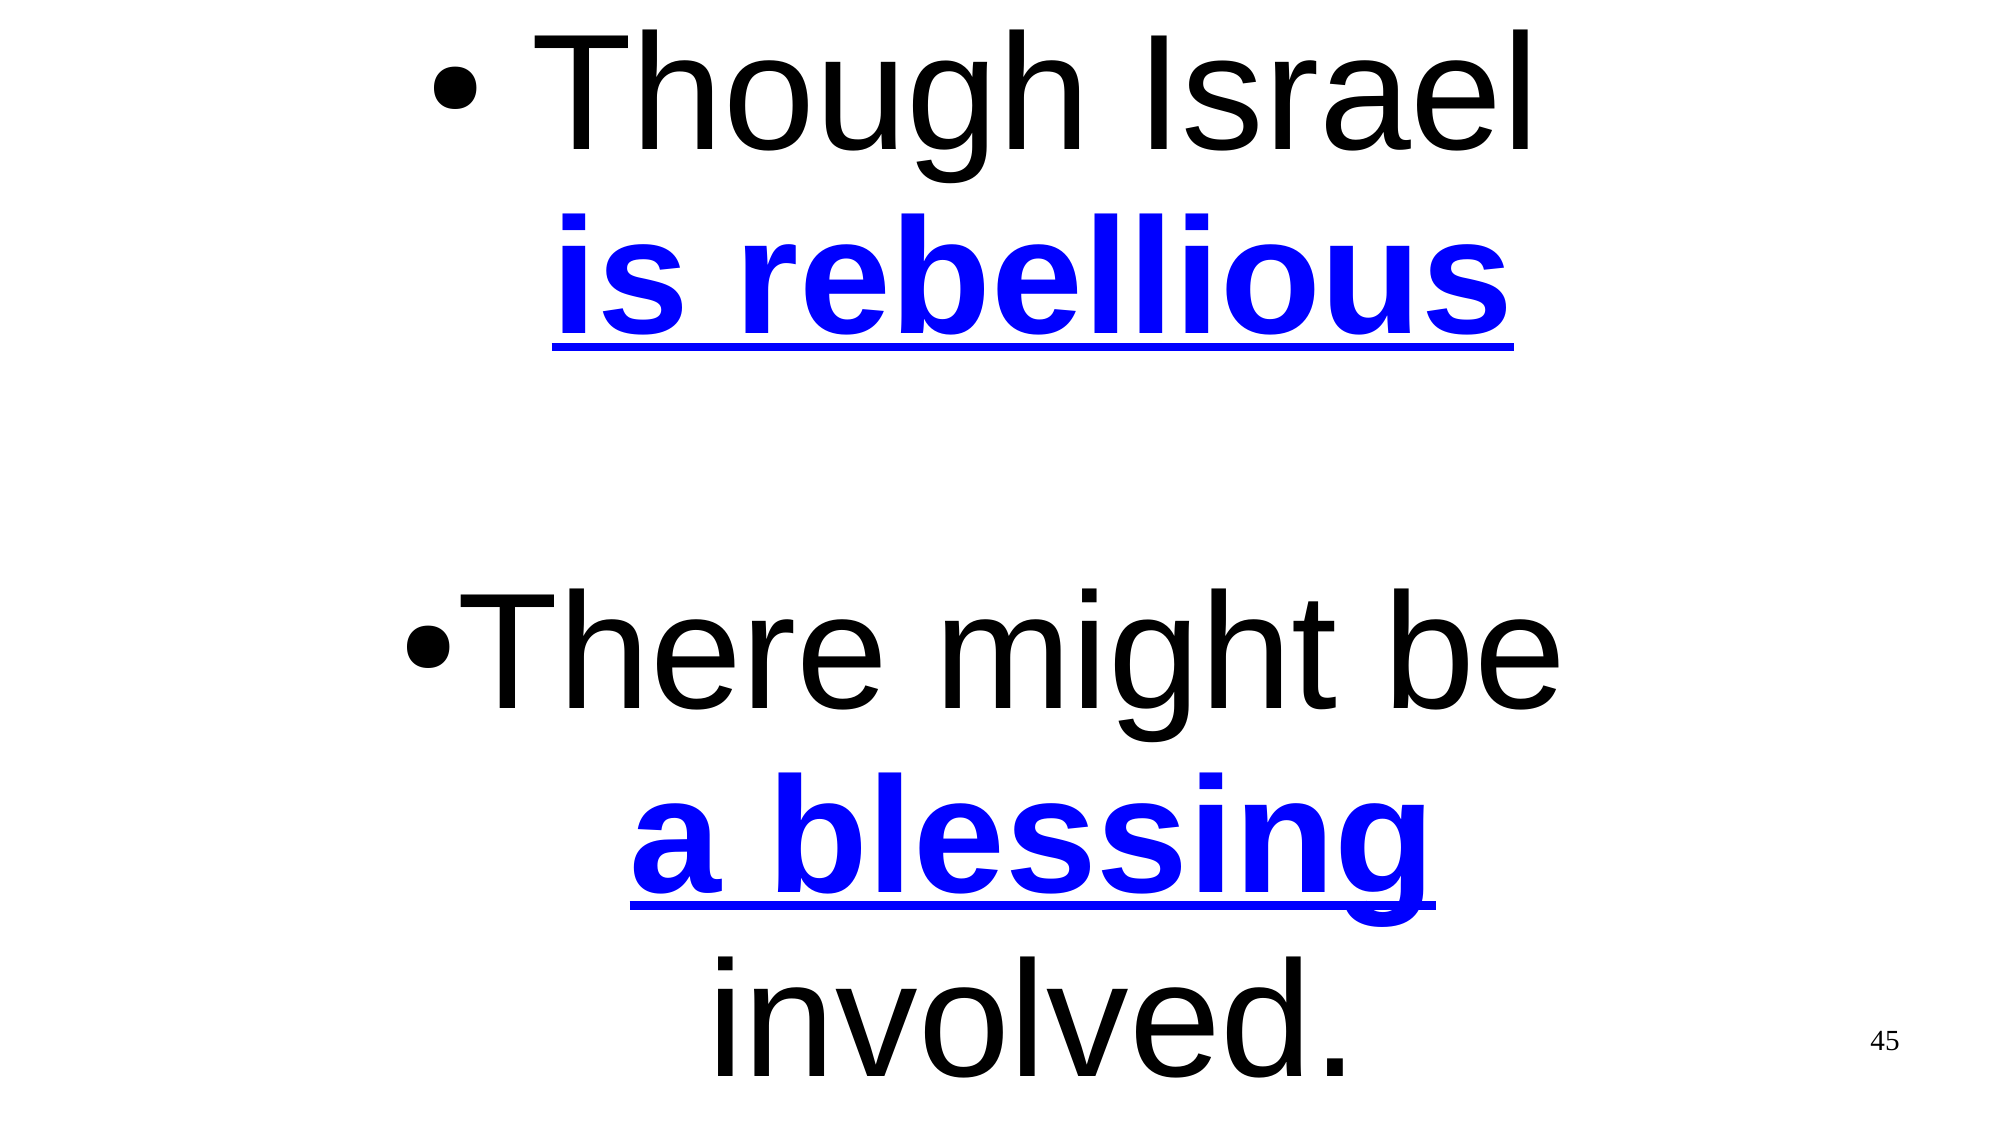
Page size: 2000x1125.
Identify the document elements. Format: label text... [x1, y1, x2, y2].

list Though Israel is rebellious There might be a blessing involved. [0, 0, 1996, 1123]
